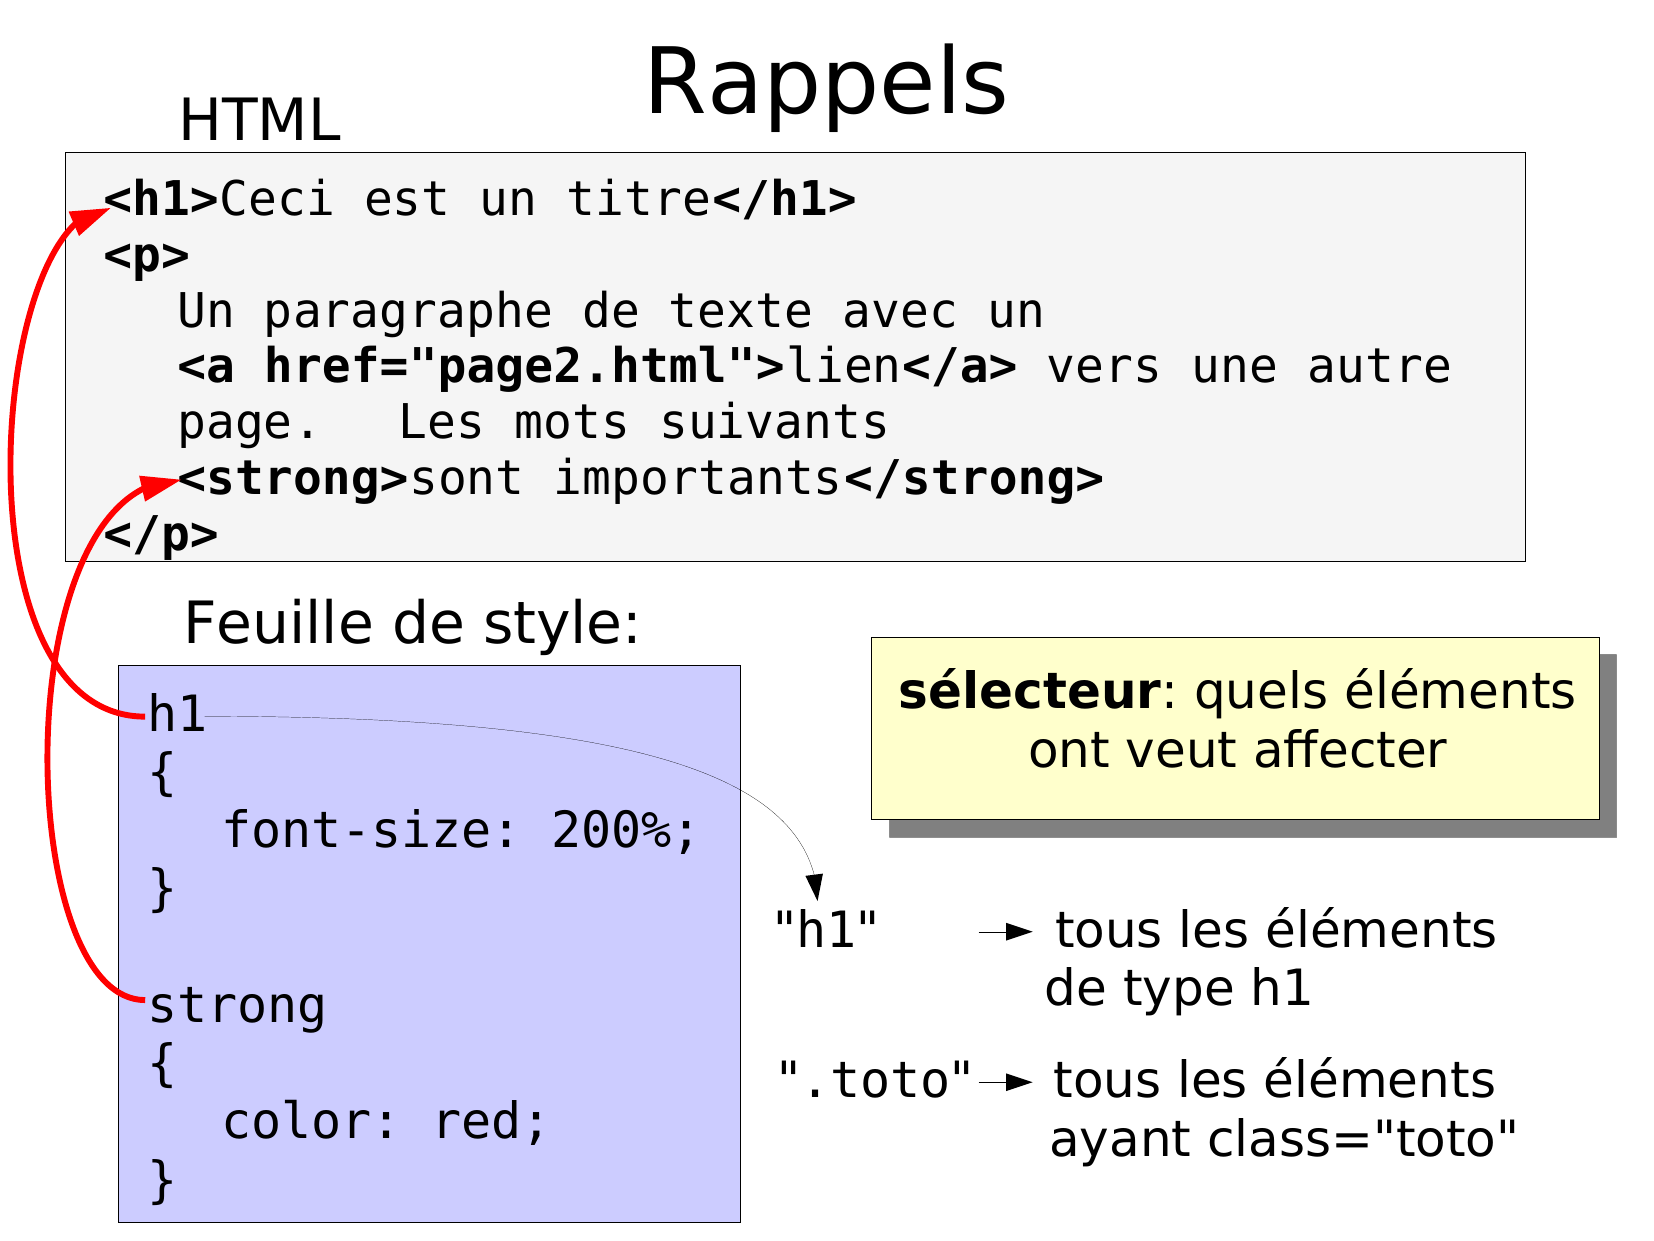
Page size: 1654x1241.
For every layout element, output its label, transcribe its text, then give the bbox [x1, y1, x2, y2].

text_box Feuille de style: [183, 589, 597, 658]
text_box HTML [178, 86, 450, 155]
text_box h1 { font-size: 200%; } strong { color: red; } [147, 684, 702, 1209]
text_box [871, 637, 1600, 820]
text_box [118, 665, 741, 1223]
text_box "h1" tous les éléments de type h1 [773, 901, 1431, 1018]
text_box ".toto" tous les éléments ayant class="toto" [777, 1051, 1444, 1169]
text_box sélecteur: quels éléments ont veut affecter [898, 662, 1586, 779]
text_box [65, 152, 1526, 562]
title Rappels [136, 17, 1518, 143]
text_box <h1>Ceci est un titre</h1> <p> Un paragraphe de texte avec un <a href="page2.html">lien</a> vers une autre page. Les mots suivants <strong>sont importants</strong> </p> [29, 170, 1454, 562]
